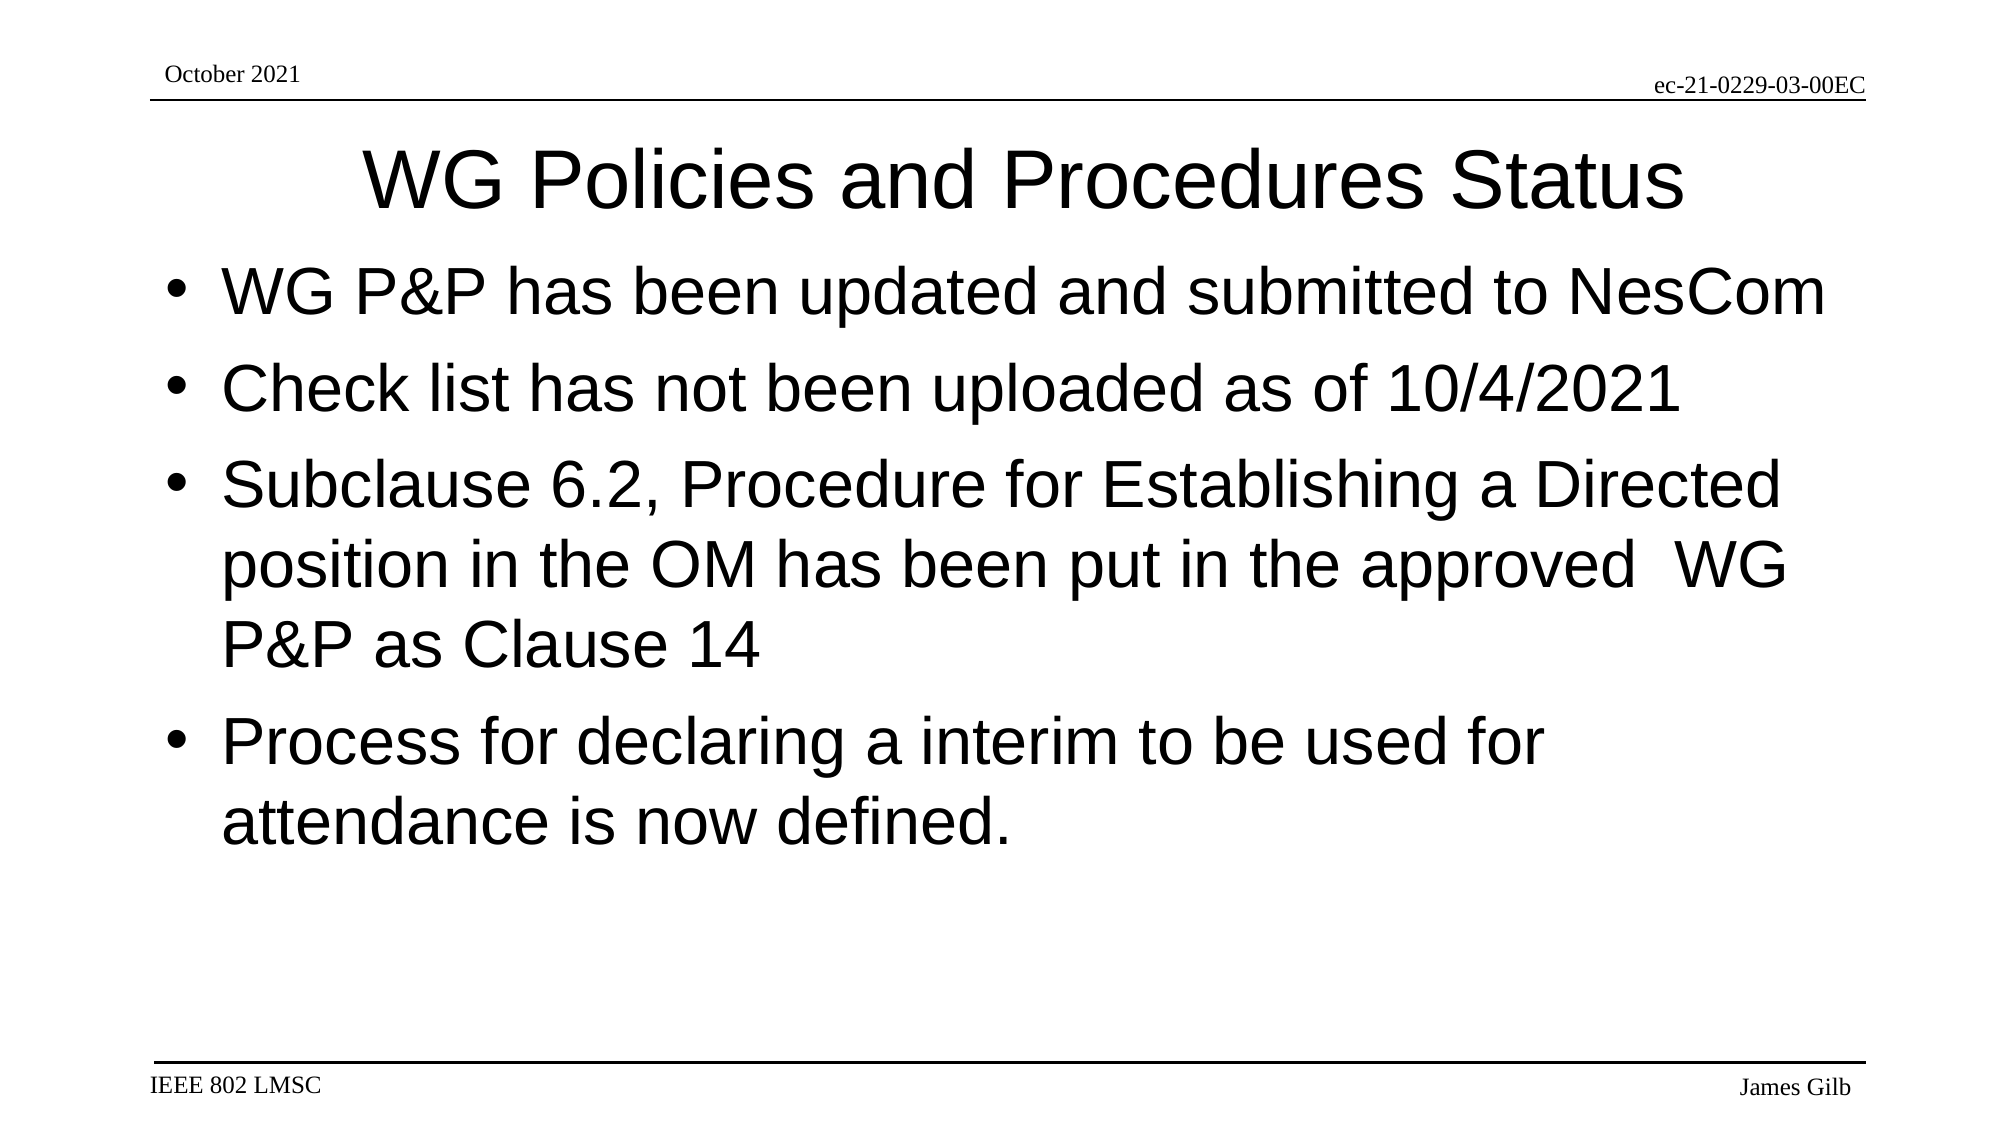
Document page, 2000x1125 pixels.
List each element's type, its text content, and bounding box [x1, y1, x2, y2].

list WG P&P has been updated and submitted to NesCom Check list has not been uploaded as of 10/4/2021 Subclause 6.2, Procedure for Establishing a Directed position in the OM has been put in the approved WG P&P as Clause 14 Process for declaring a interim to be used for attendance is now defined. [149, 239, 1900, 1051]
title WG Policies and Procedures Status [149, 112, 1900, 238]
